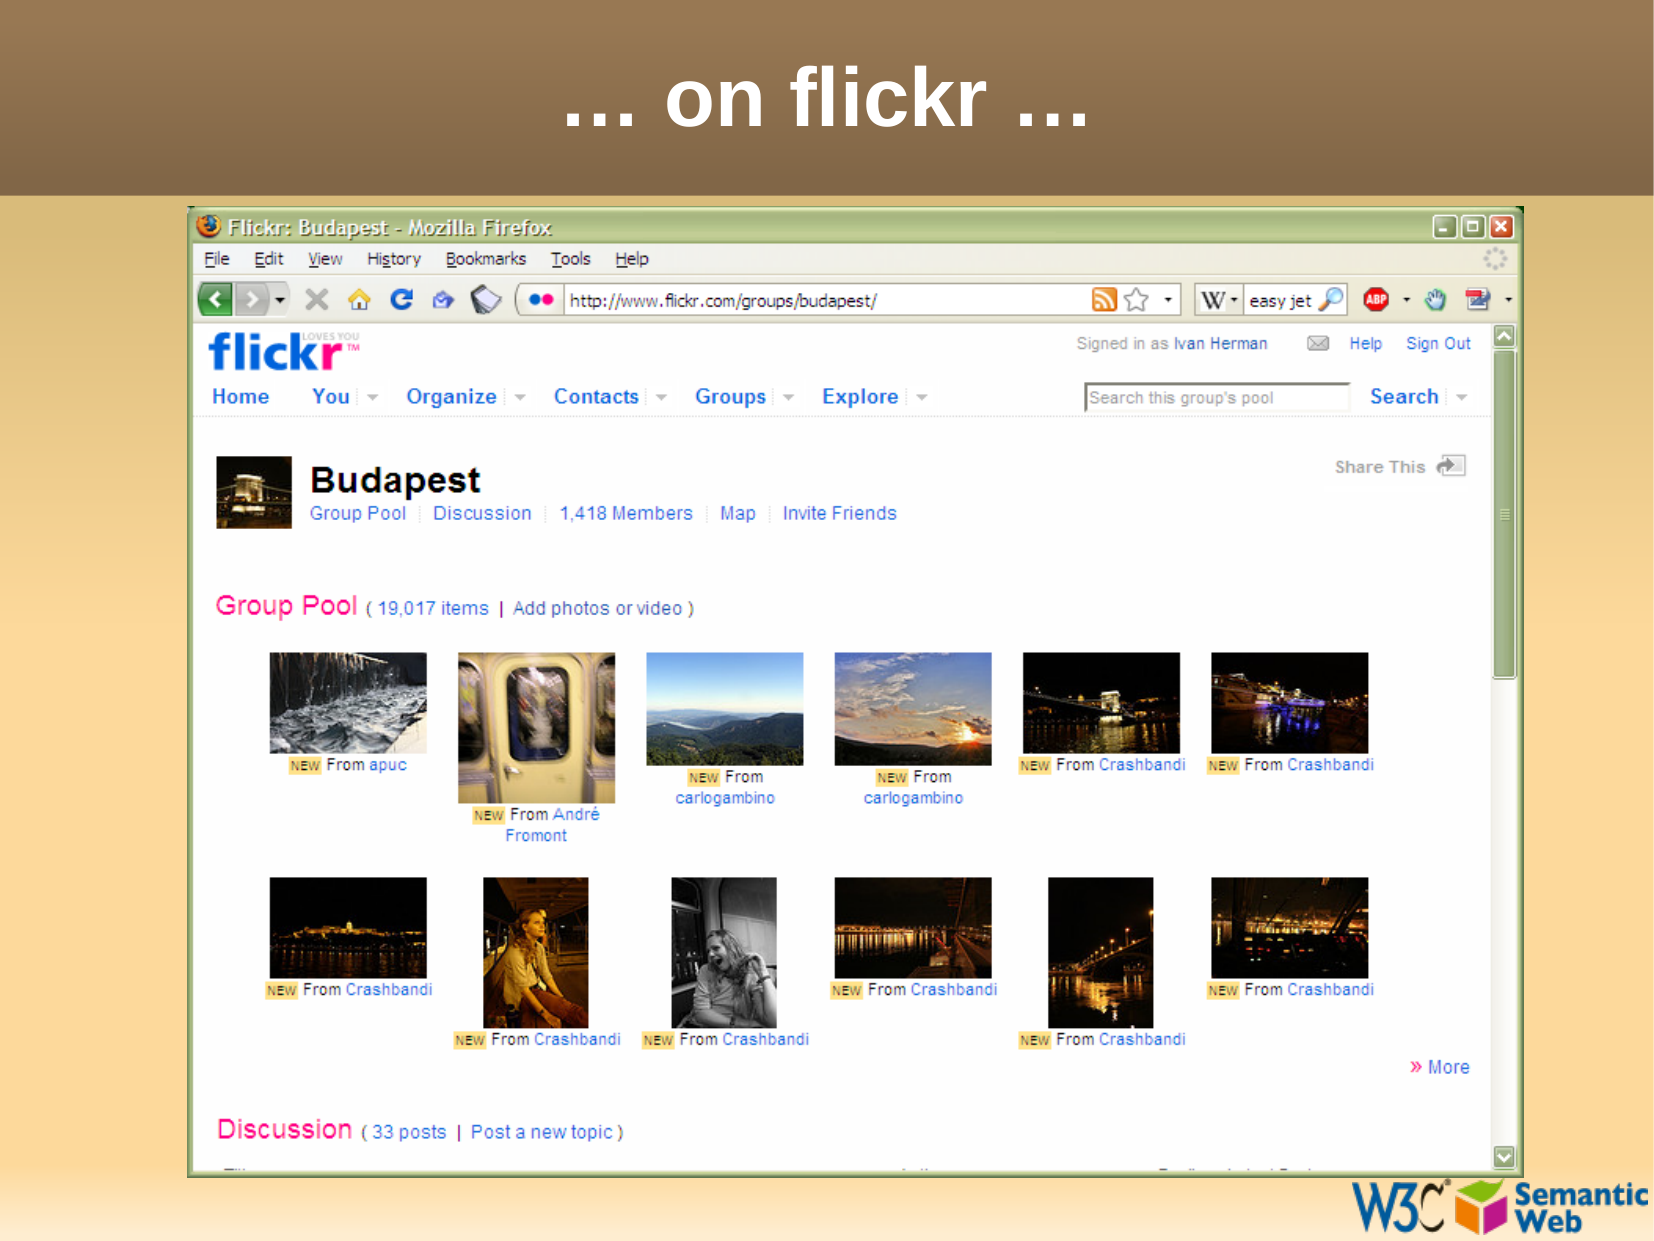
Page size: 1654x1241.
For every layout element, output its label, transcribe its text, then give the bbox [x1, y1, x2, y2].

picture [0, 196, 1654, 1241]
title … on flickr … [0, 0, 1654, 196]
